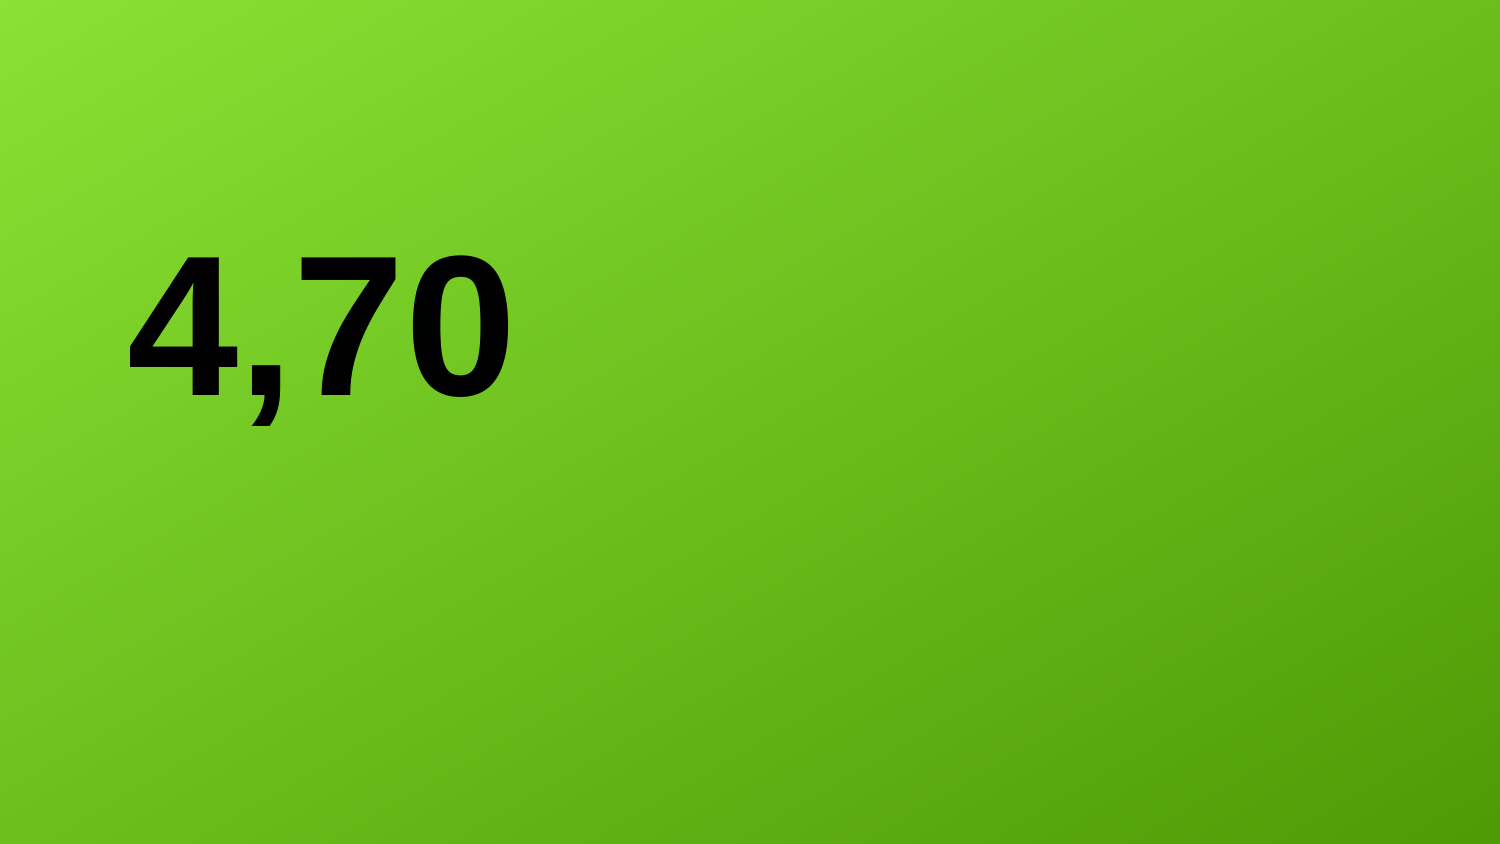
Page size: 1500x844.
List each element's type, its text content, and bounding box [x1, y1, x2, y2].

text_box 4,70 [112, 259, 1388, 450]
text_box 4,70 [152, 284, 193, 347]
text_box 4,70 [440, 277, 480, 375]
